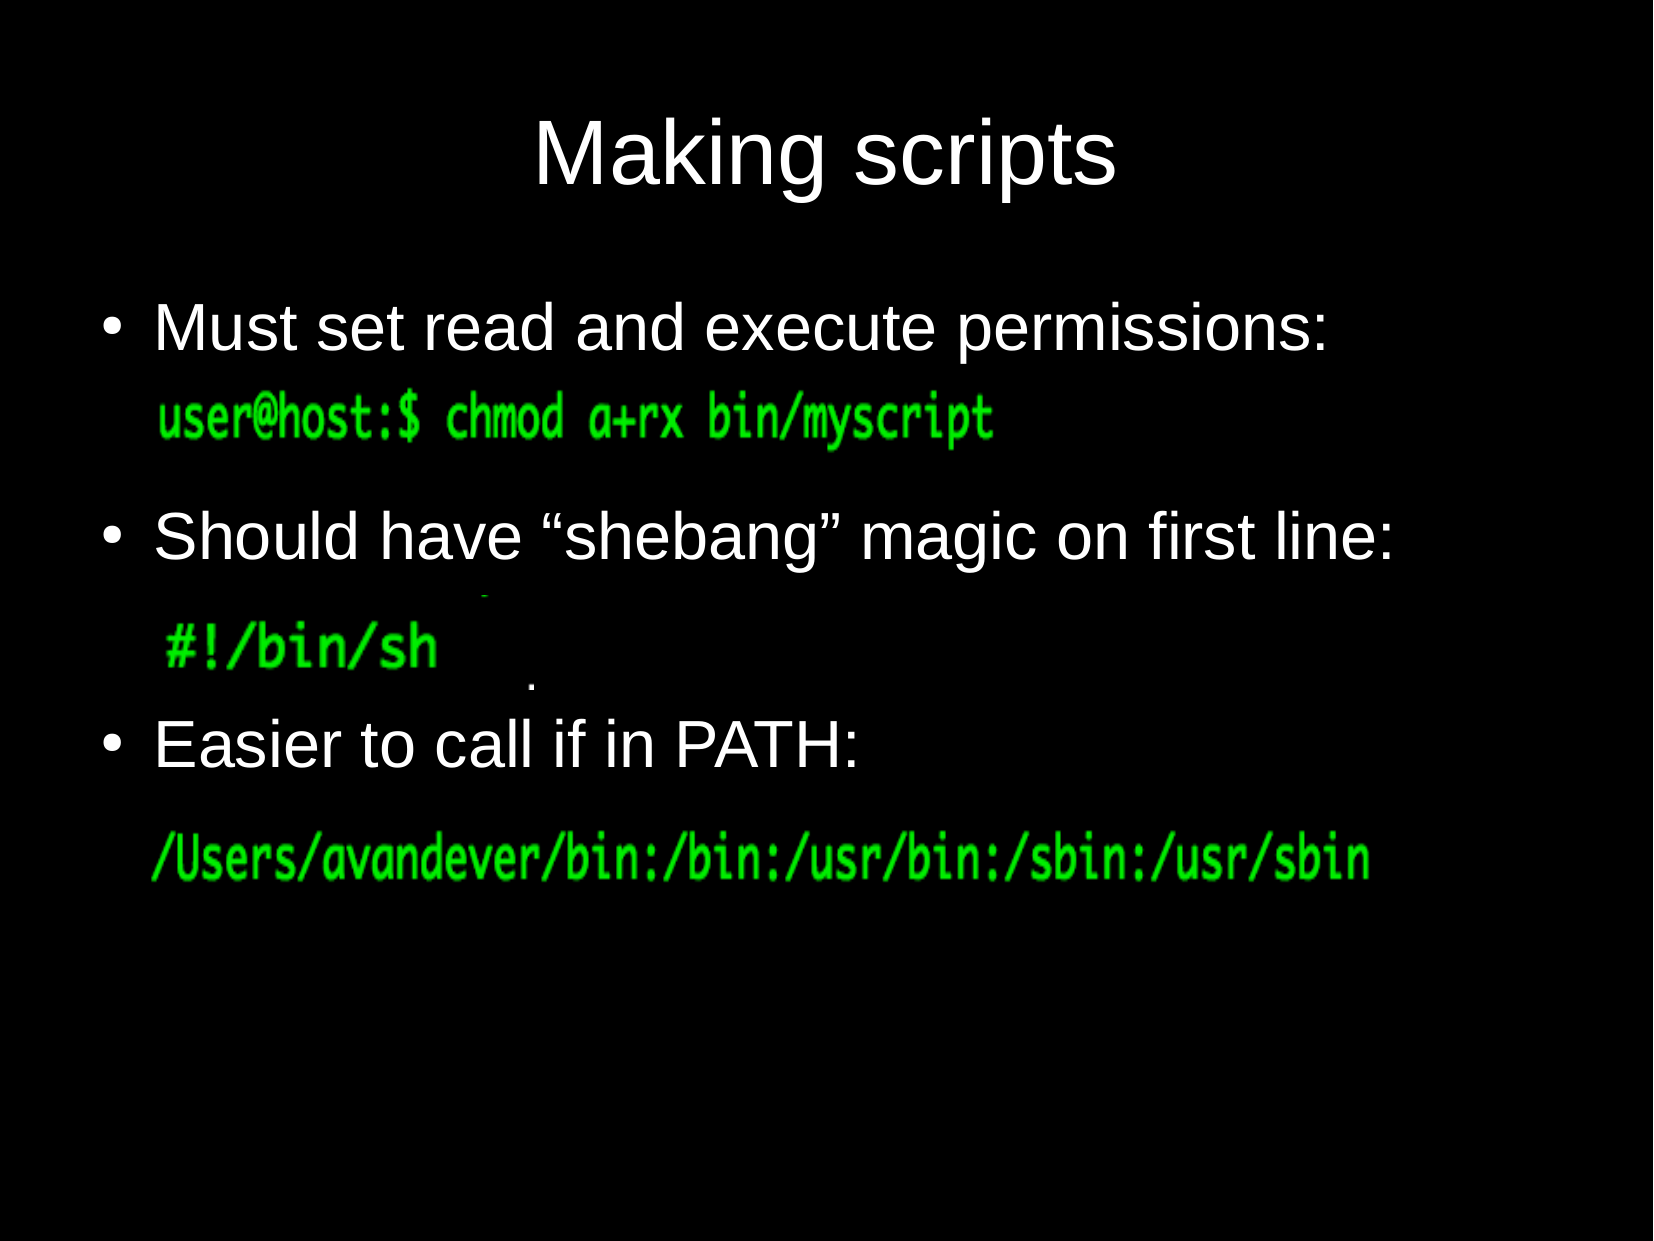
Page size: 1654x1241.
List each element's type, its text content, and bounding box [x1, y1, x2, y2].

list Must set read and execute permissions: Should have “shebang” magic on first line: Easier to call if in PATH: [82, 290, 1538, 1010]
picture [150, 814, 1411, 901]
title Making scripts [82, 49, 1571, 257]
picture [158, 595, 534, 691]
picture [150, 374, 1036, 463]
